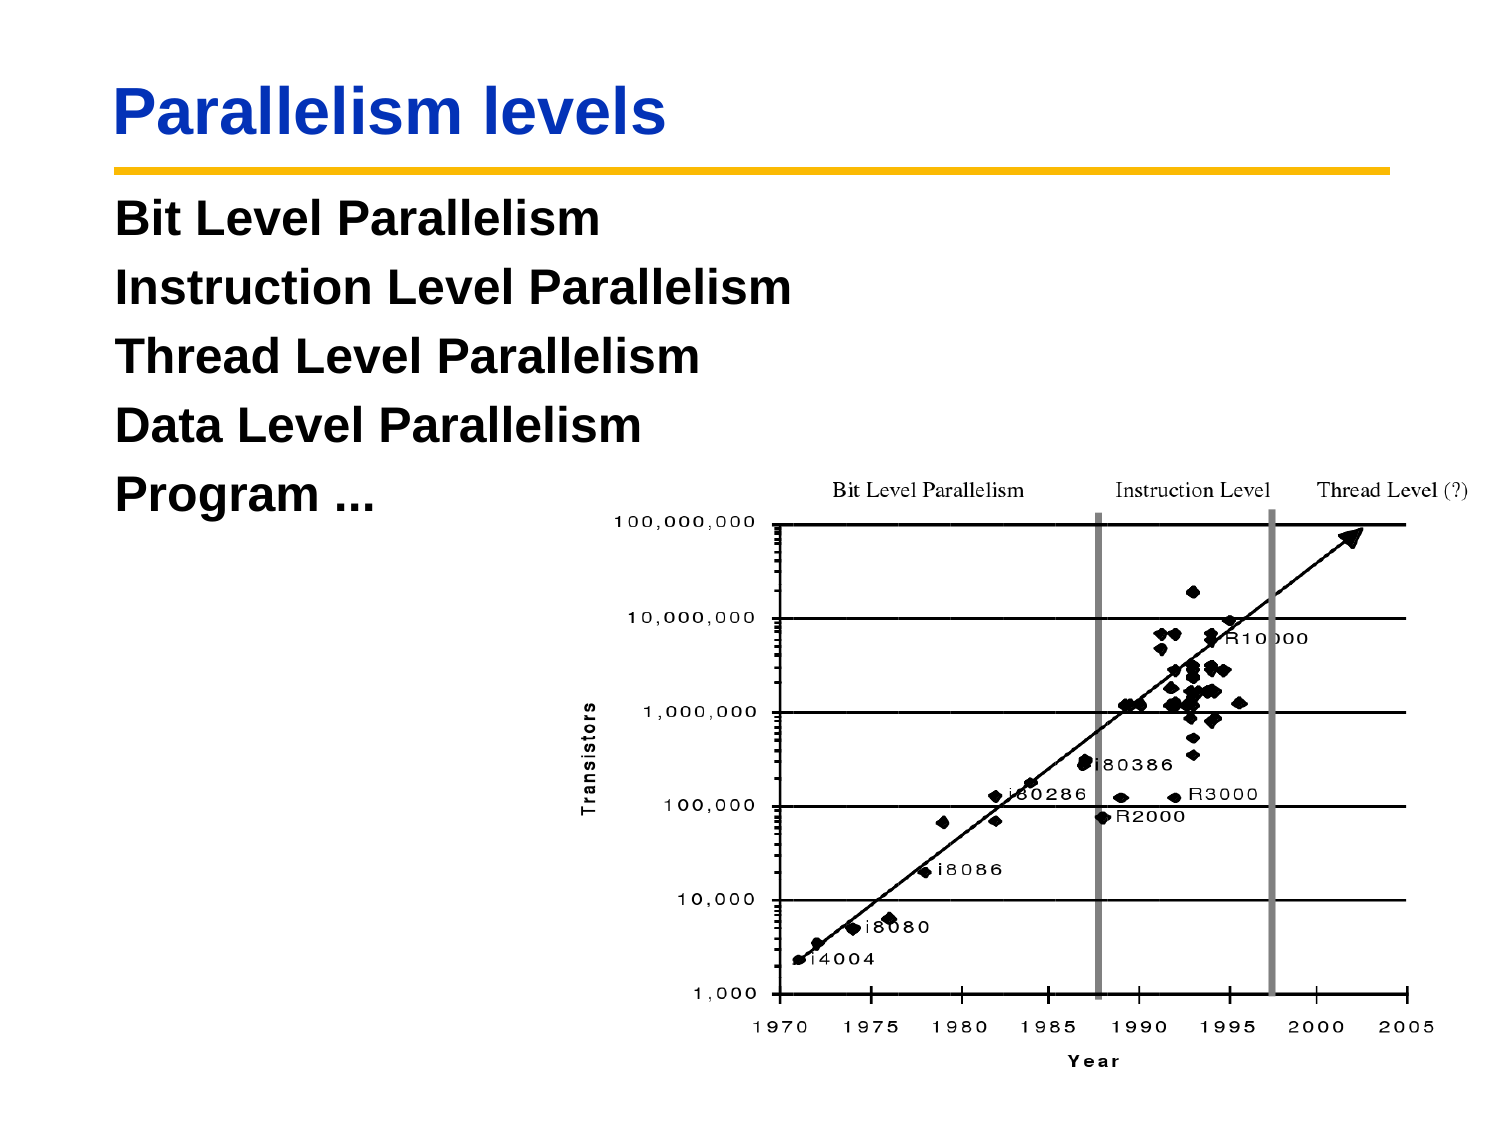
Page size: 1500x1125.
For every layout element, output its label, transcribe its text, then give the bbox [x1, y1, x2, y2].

list Bit Level Parallelism Instruction Level Parallelism Thread Level Parallelism Data Level Parallelism Program ... [114, 195, 1375, 990]
picture [561, 472, 1500, 1078]
title Parallelism levels [112, 61, 1309, 168]
